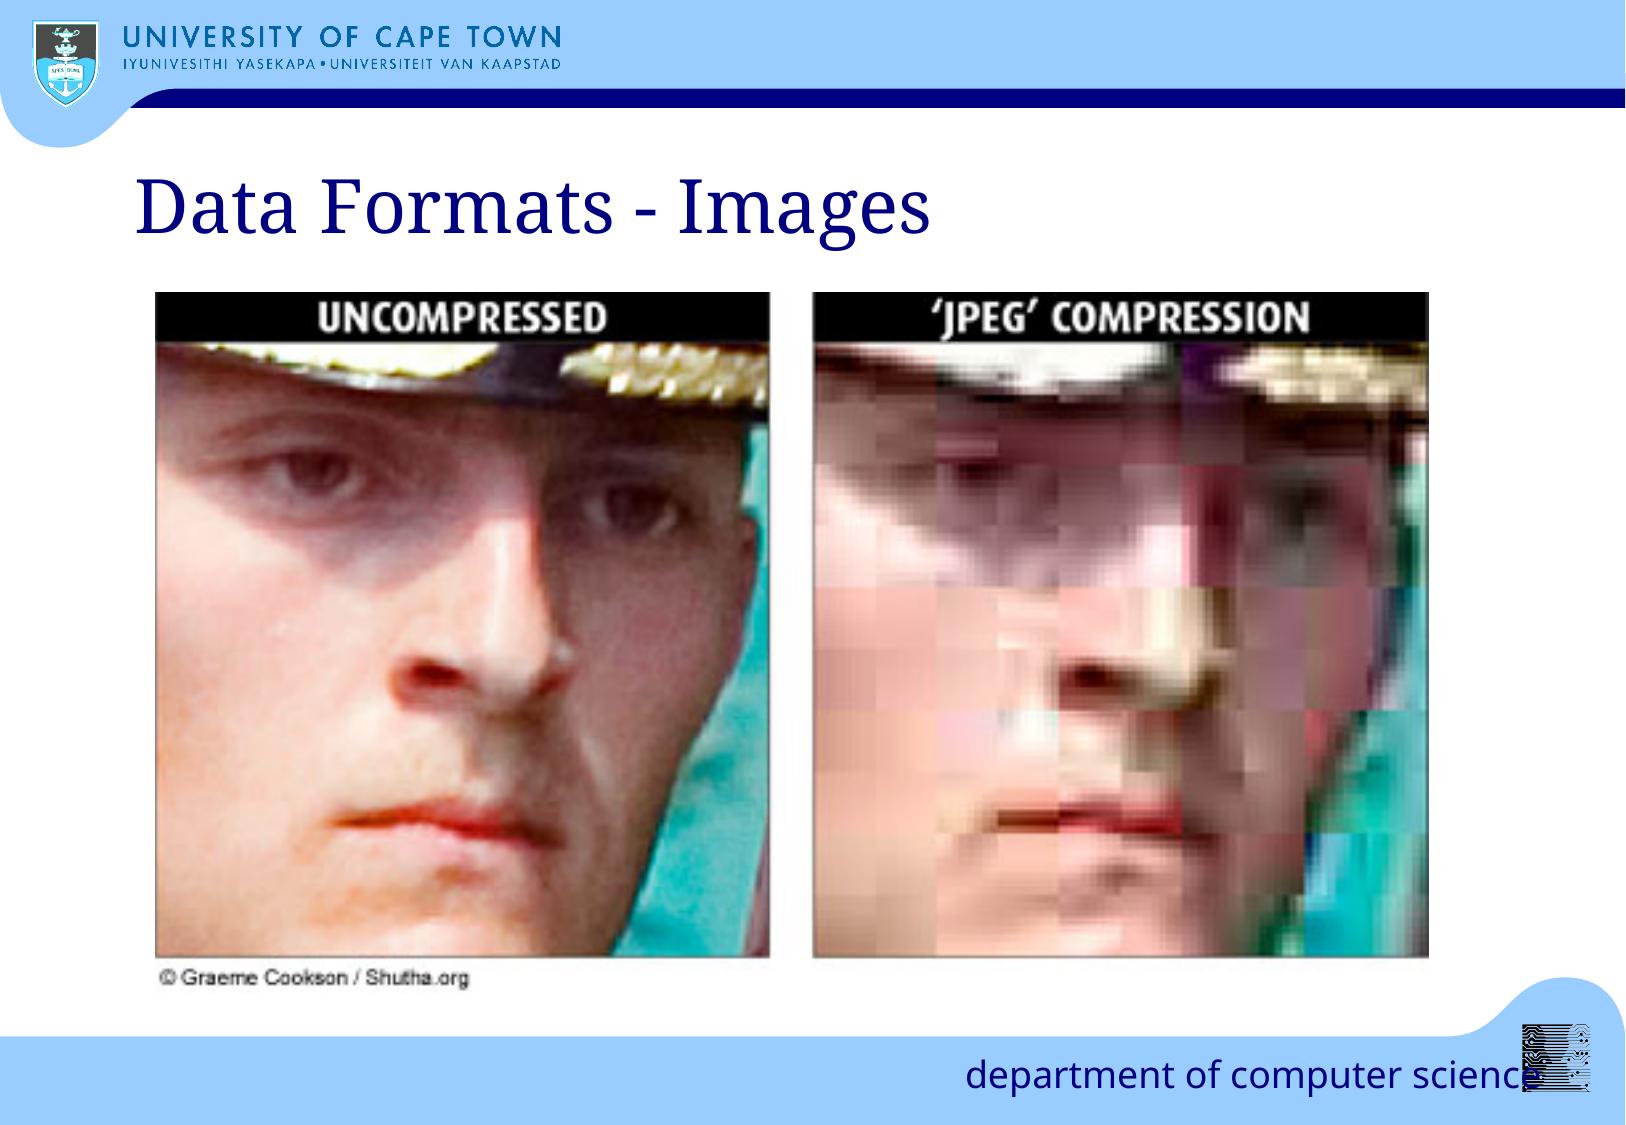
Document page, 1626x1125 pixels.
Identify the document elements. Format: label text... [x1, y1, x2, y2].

picture [1526, 1070, 1536, 1076]
picture [155, 292, 1429, 999]
title Data Formats - Images [134, 140, 1571, 268]
picture [120, 23, 563, 71]
picture [1522, 1024, 1591, 1092]
